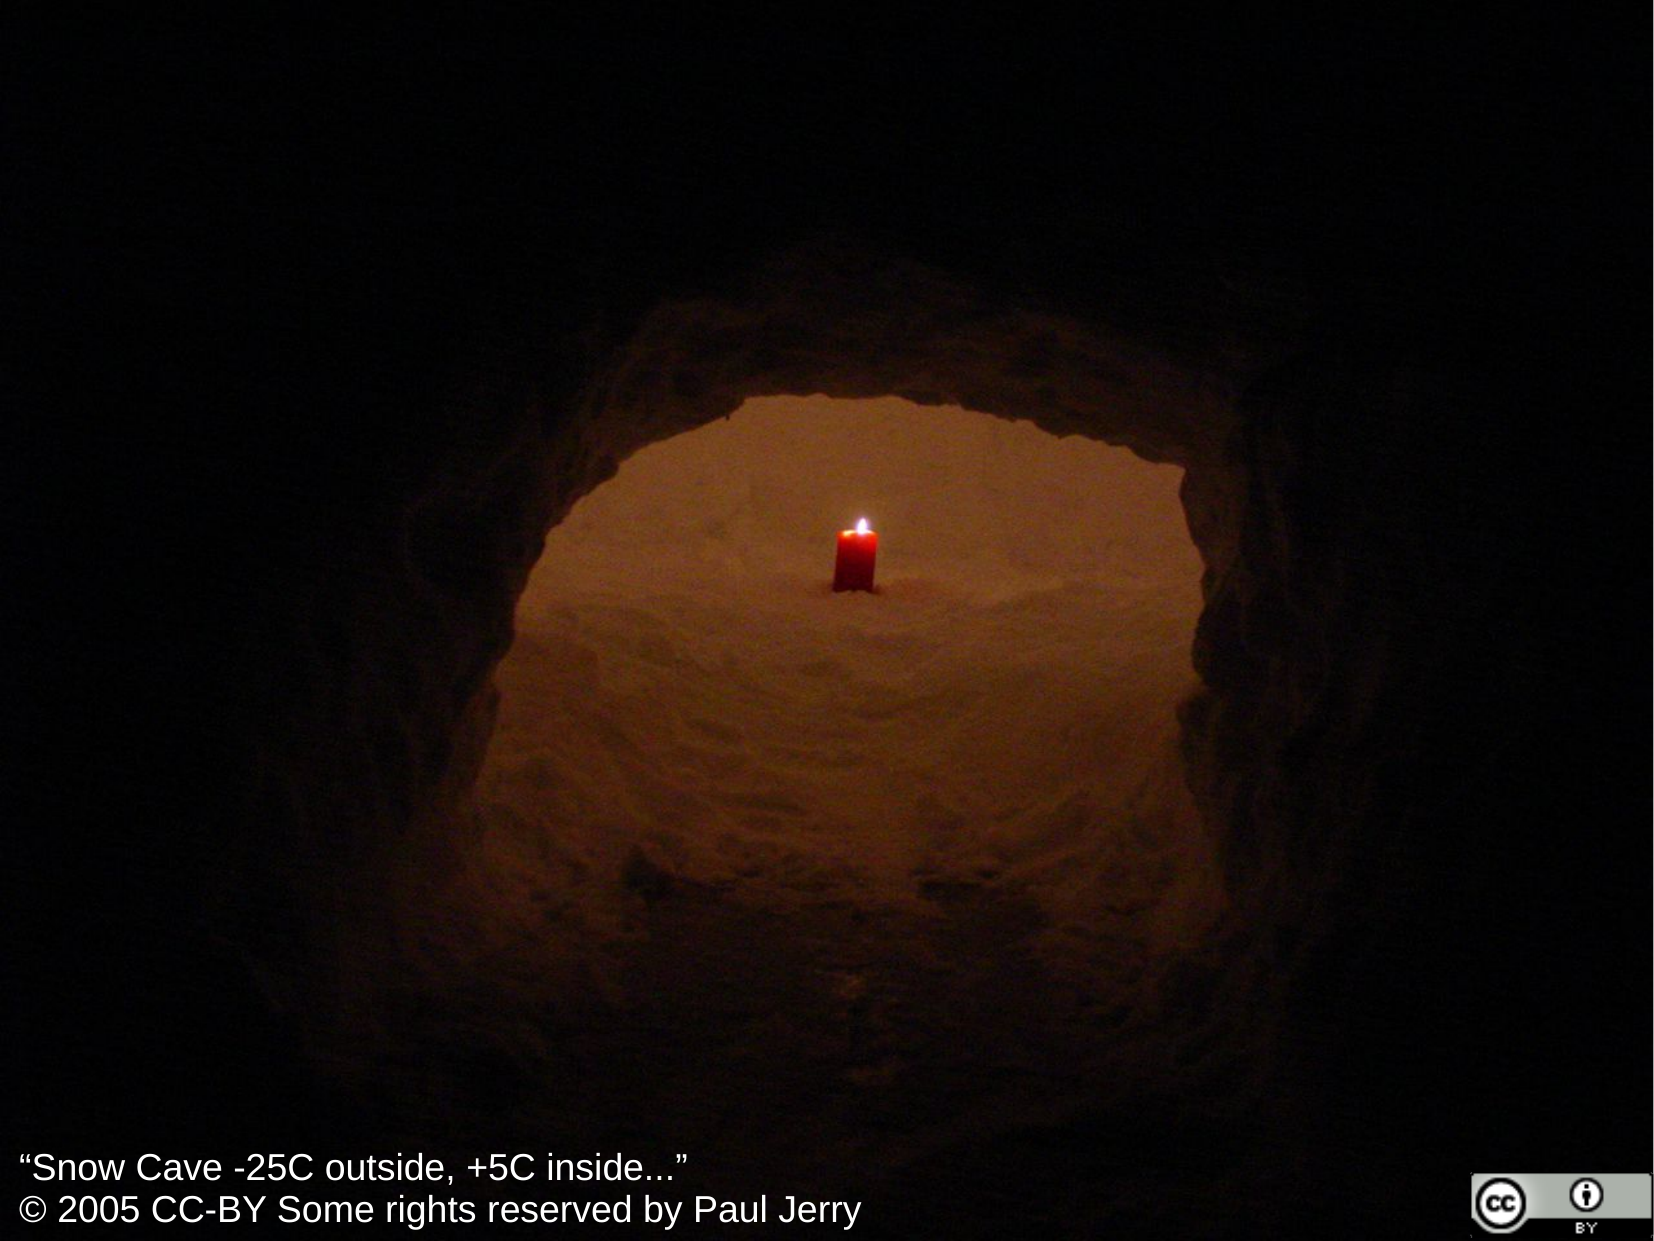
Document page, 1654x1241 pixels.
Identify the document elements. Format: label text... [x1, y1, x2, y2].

picture [0, 0, 1654, 1241]
text_box “Snow Cave -25C outside, +5C inside...” © 2005 CC-BY Some rights reserved by Paul Jerry [4, 1139, 965, 1238]
